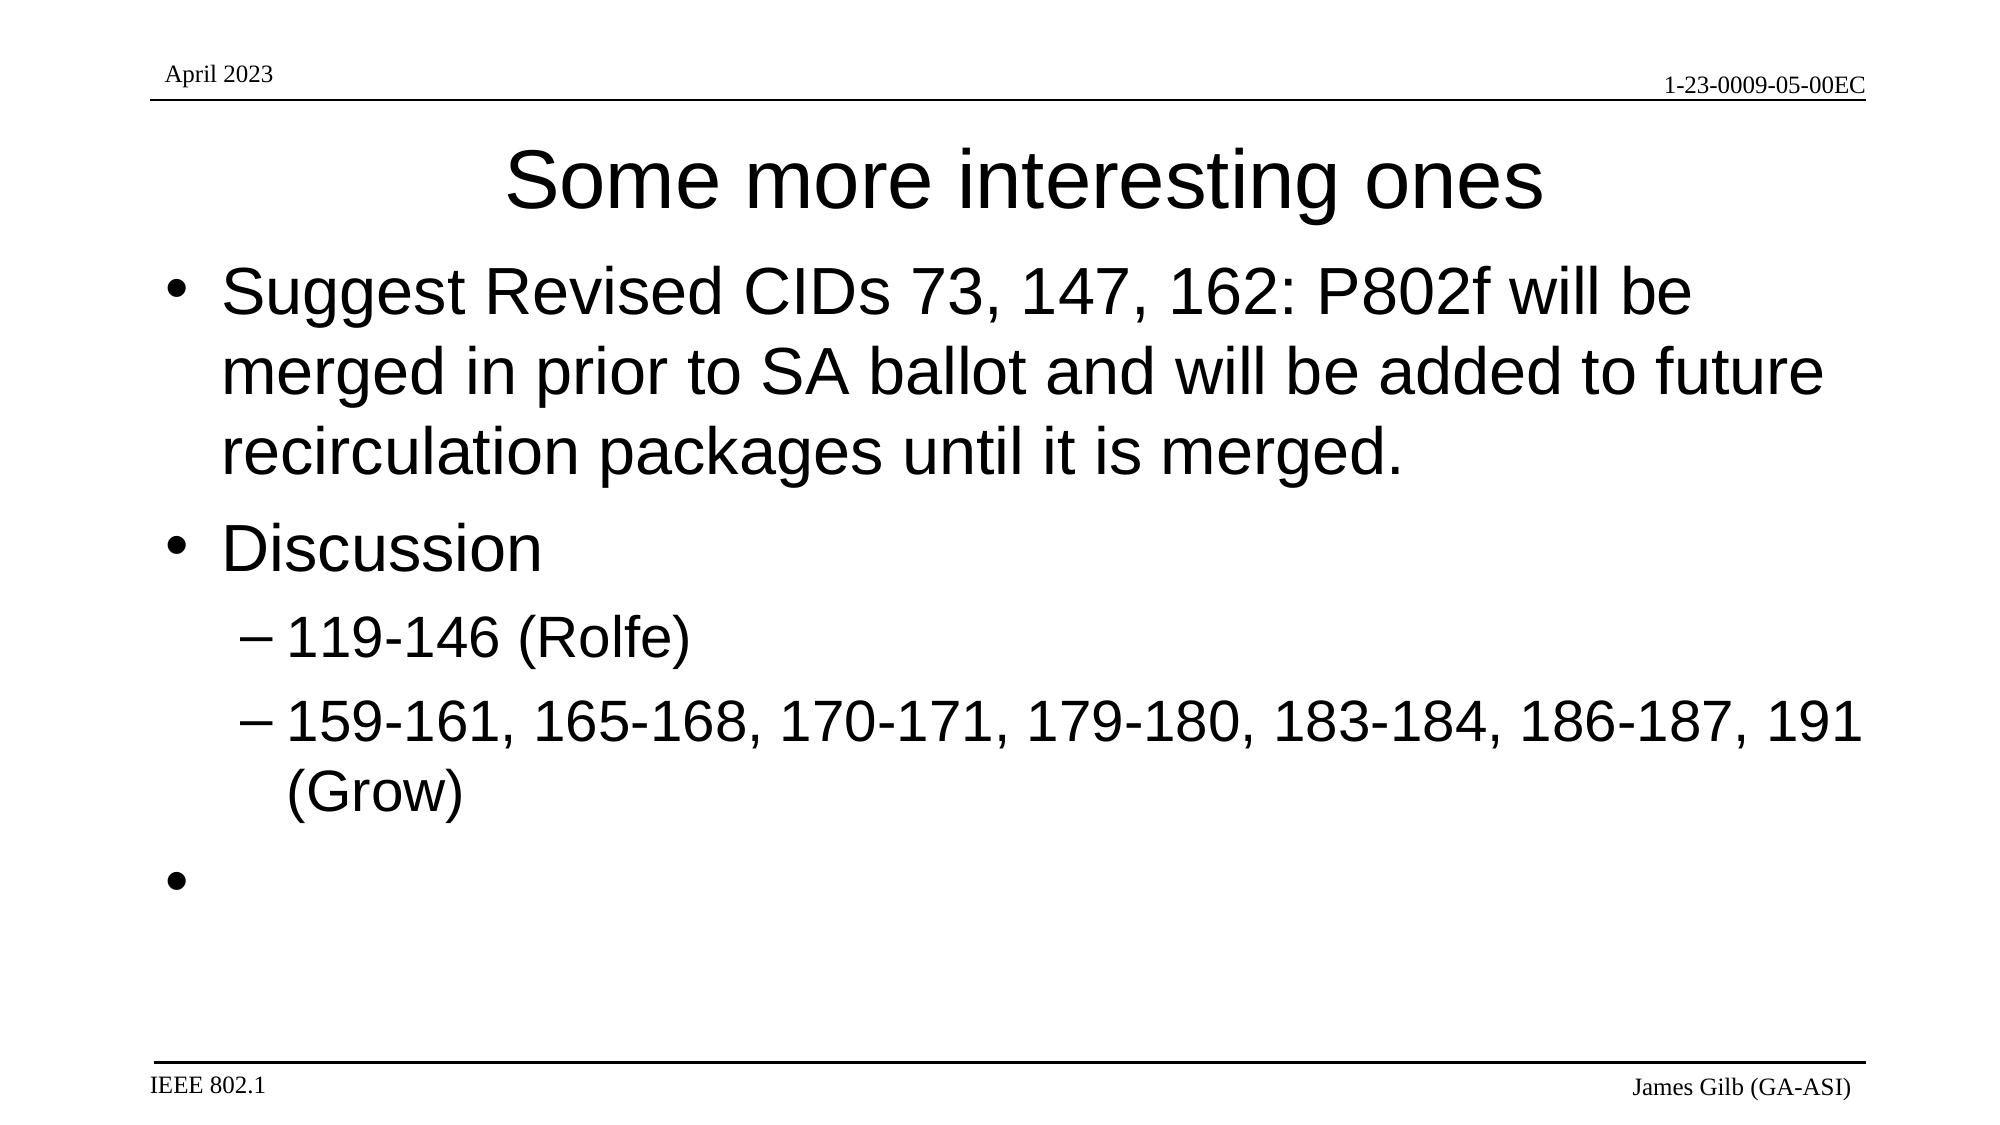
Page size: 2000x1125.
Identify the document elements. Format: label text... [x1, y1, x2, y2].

list Suggest Revised CIDs 73, 147, 162: P802f will be merged in prior to SA ballot and will be added to future recirculation packages until it is merged. Discussion 119-146 (Rolfe) 159-161, 165-168, 170-171, 179-180, 183-184, 186-187, 191 (Grow) [150, 239, 1900, 1051]
title Some more interesting ones [149, 112, 1900, 238]
